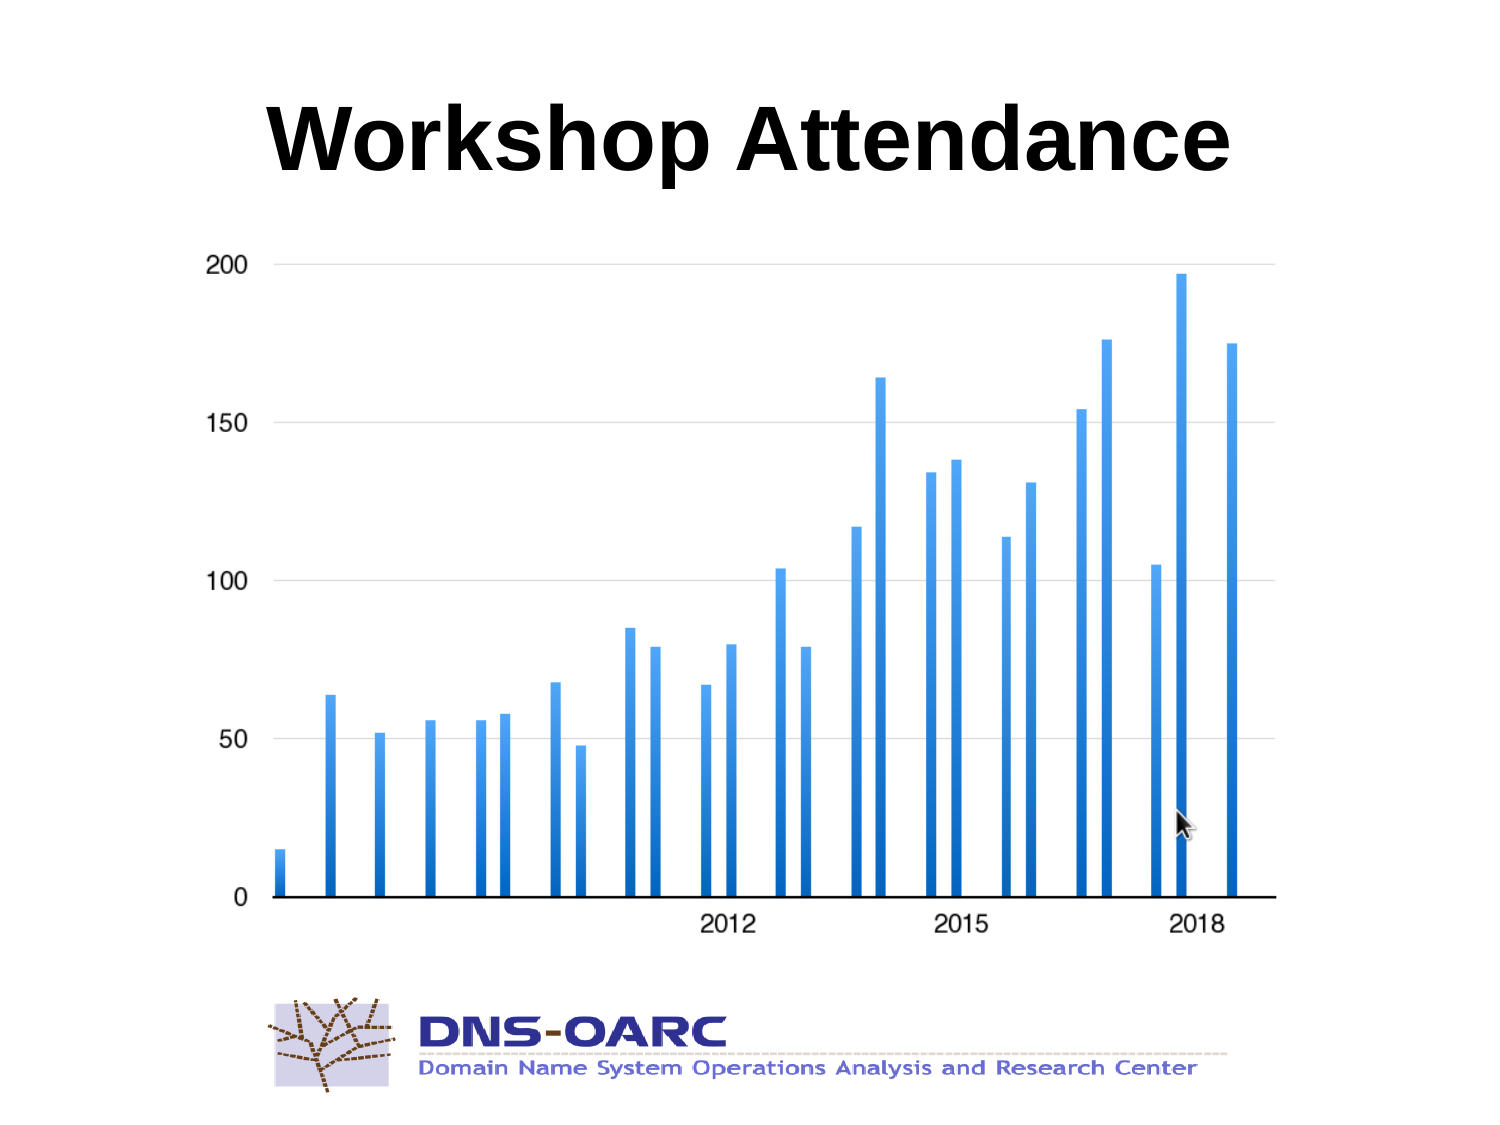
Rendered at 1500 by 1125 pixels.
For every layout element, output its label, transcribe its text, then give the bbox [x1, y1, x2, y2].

picture [150, 193, 1351, 1099]
title Workshop Attendance [75, 44, 1425, 233]
